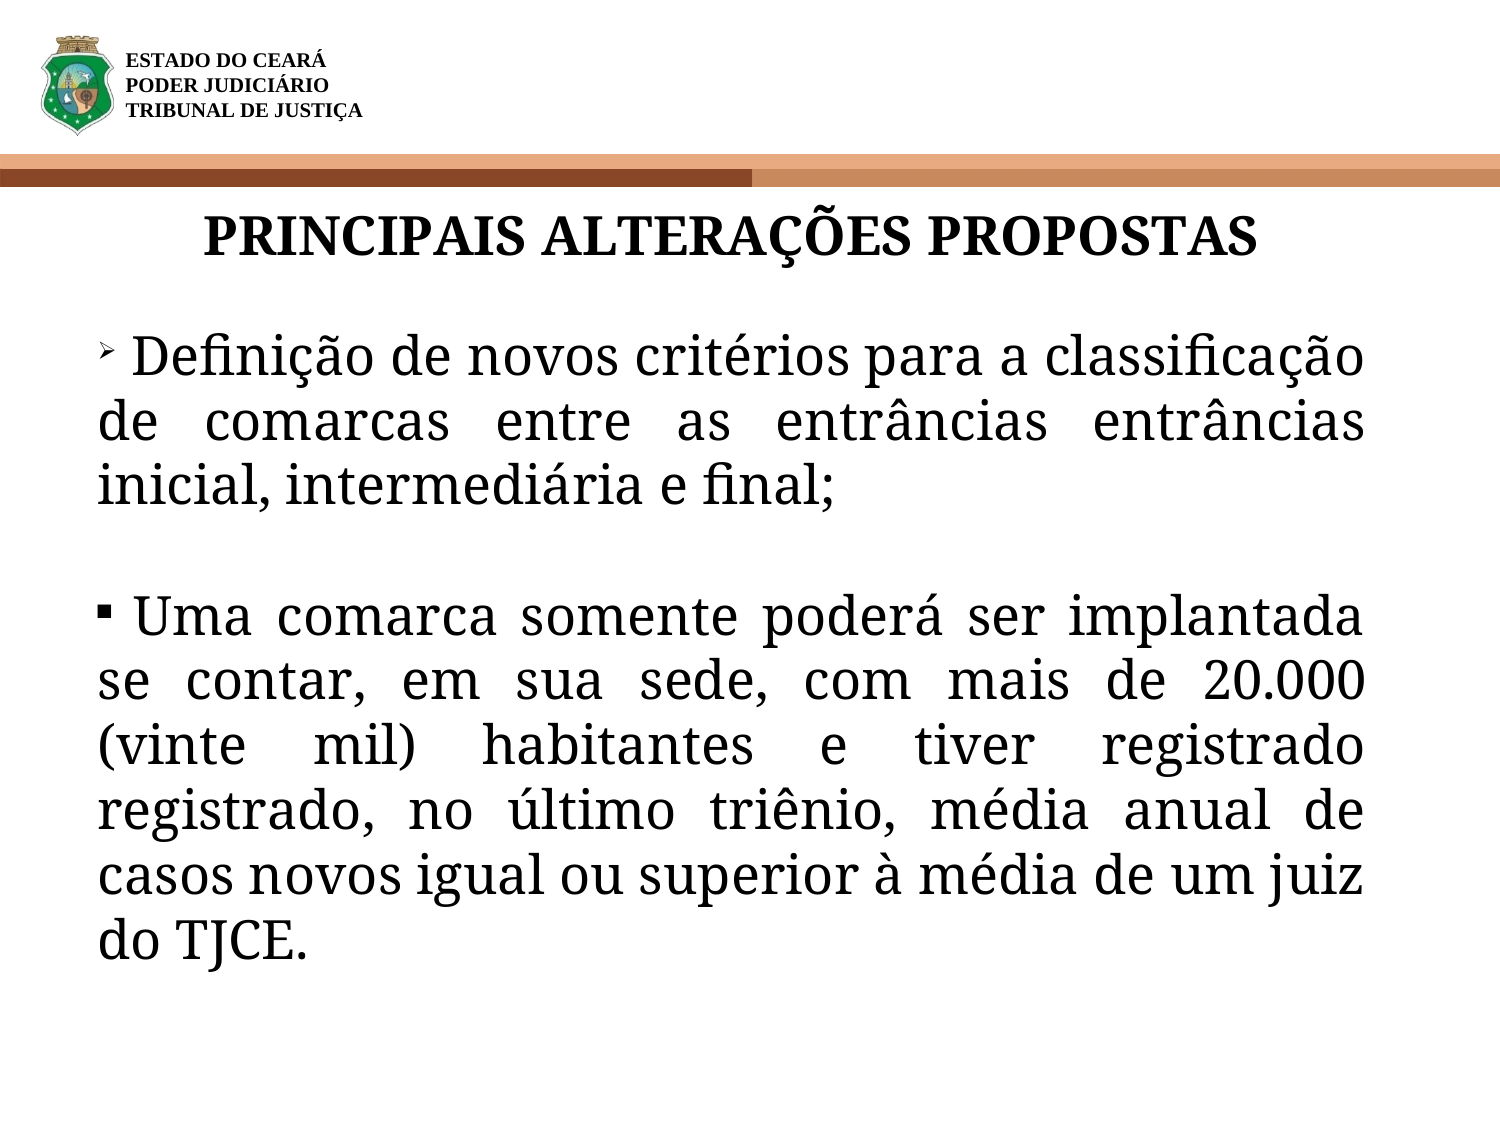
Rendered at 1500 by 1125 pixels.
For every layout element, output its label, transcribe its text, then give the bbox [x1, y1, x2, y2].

picture [0, 154, 1500, 187]
text_box PRINCIPAIS ALTERAÇÕES PROPOSTAS Definição de novos critérios para a classificação de comarcas entre as entrâncias entrâncias inicial, intermediária e final; Uma comarca somente poderá ser implantada se contar, em sua sede, com mais de 20.000 (vinte mil) habitantes e tiver registrado registrado, no último triênio, média anual de casos novos igual ou superior à média de um juiz do TJCE. [82, 193, 1382, 709]
picture [37, 35, 118, 136]
